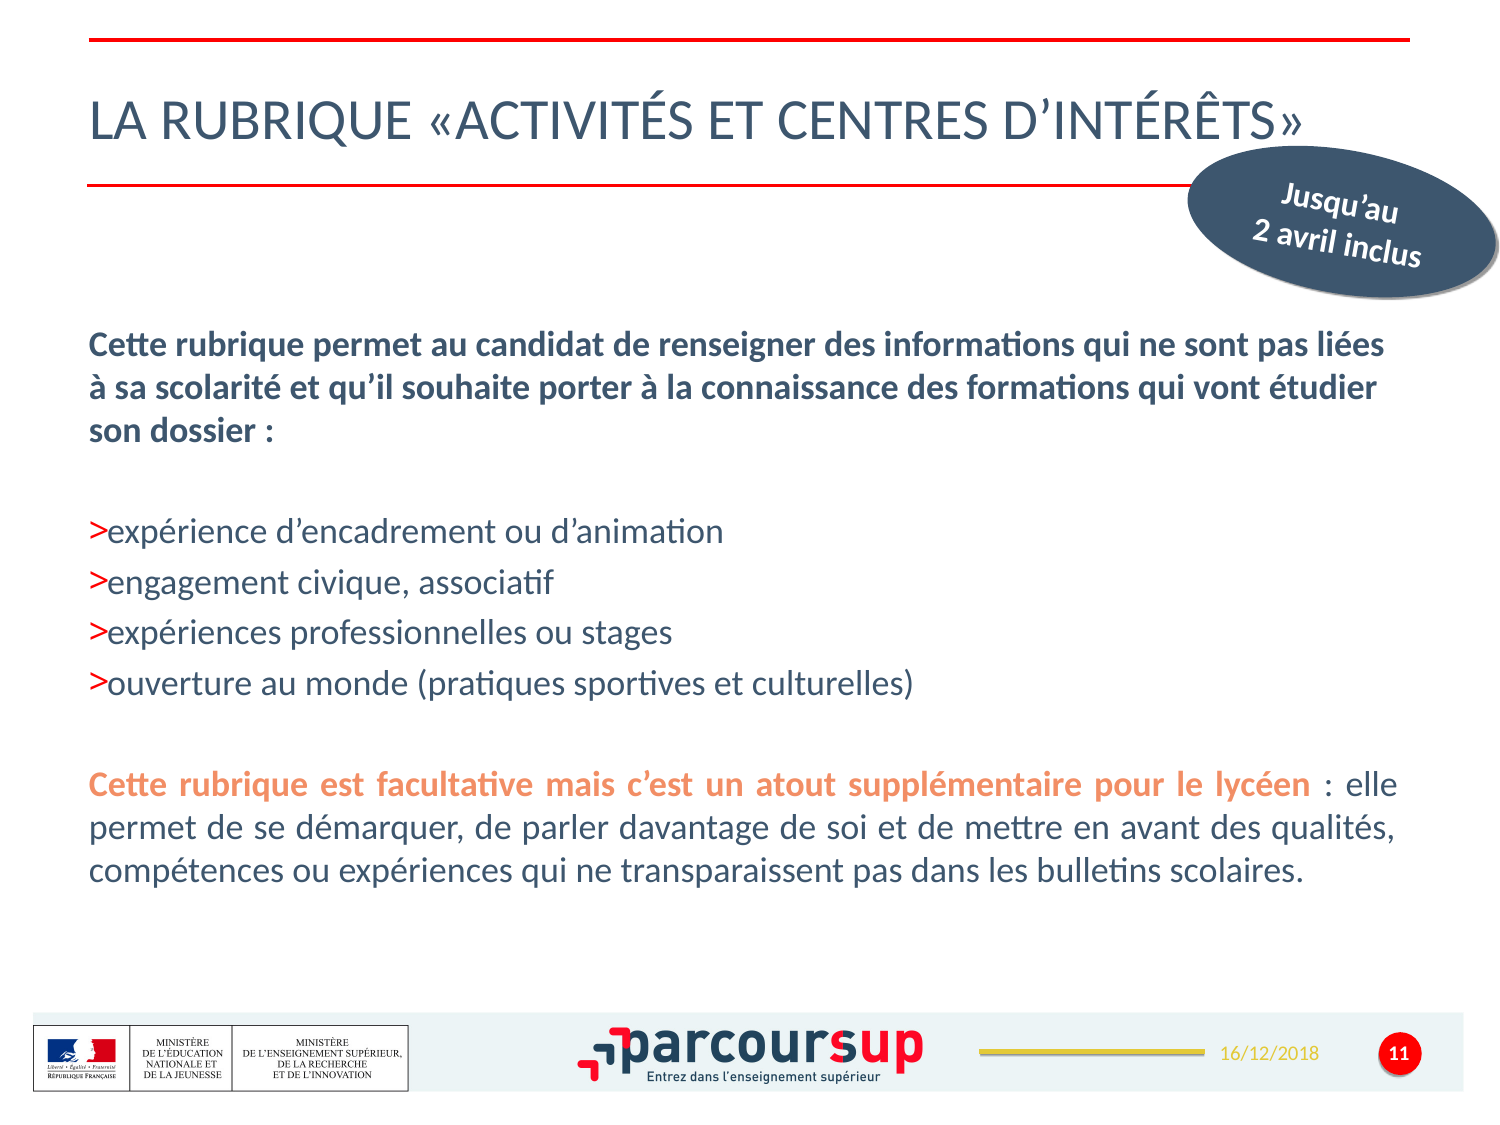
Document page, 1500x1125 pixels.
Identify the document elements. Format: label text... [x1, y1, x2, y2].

text_box Cette rubrique permet au candidat de renseigner des informations qui ne sont pas liées à sa scolarité et qu’il souhaite porter à la connaissance des formations qui vont étudier son dossier : expérience d’encadrement ou d’animation engagement civique, associatif expériences professionnelles ou stages ouverture au monde (pratiques sportives et culturelles) Cette rubrique est facultative mais c’est un atout supplémentaire pour le lycéen : elle permet de se démarquer, de parler davantage de soi et de mettre en avant des qualités, compétences ou expériences qui ne transparaissent pas dans les bulletins scolaires. [74, 312, 1413, 1034]
text_box Jusqu’au 2 avril inclus [1187, 145, 1496, 298]
title LA rubrique «Activités et centres d’intérêts» [74, 48, 1430, 184]
slide_number <numéro> [1368, 1031, 1430, 1074]
picture [0, 0, 1499, 1124]
